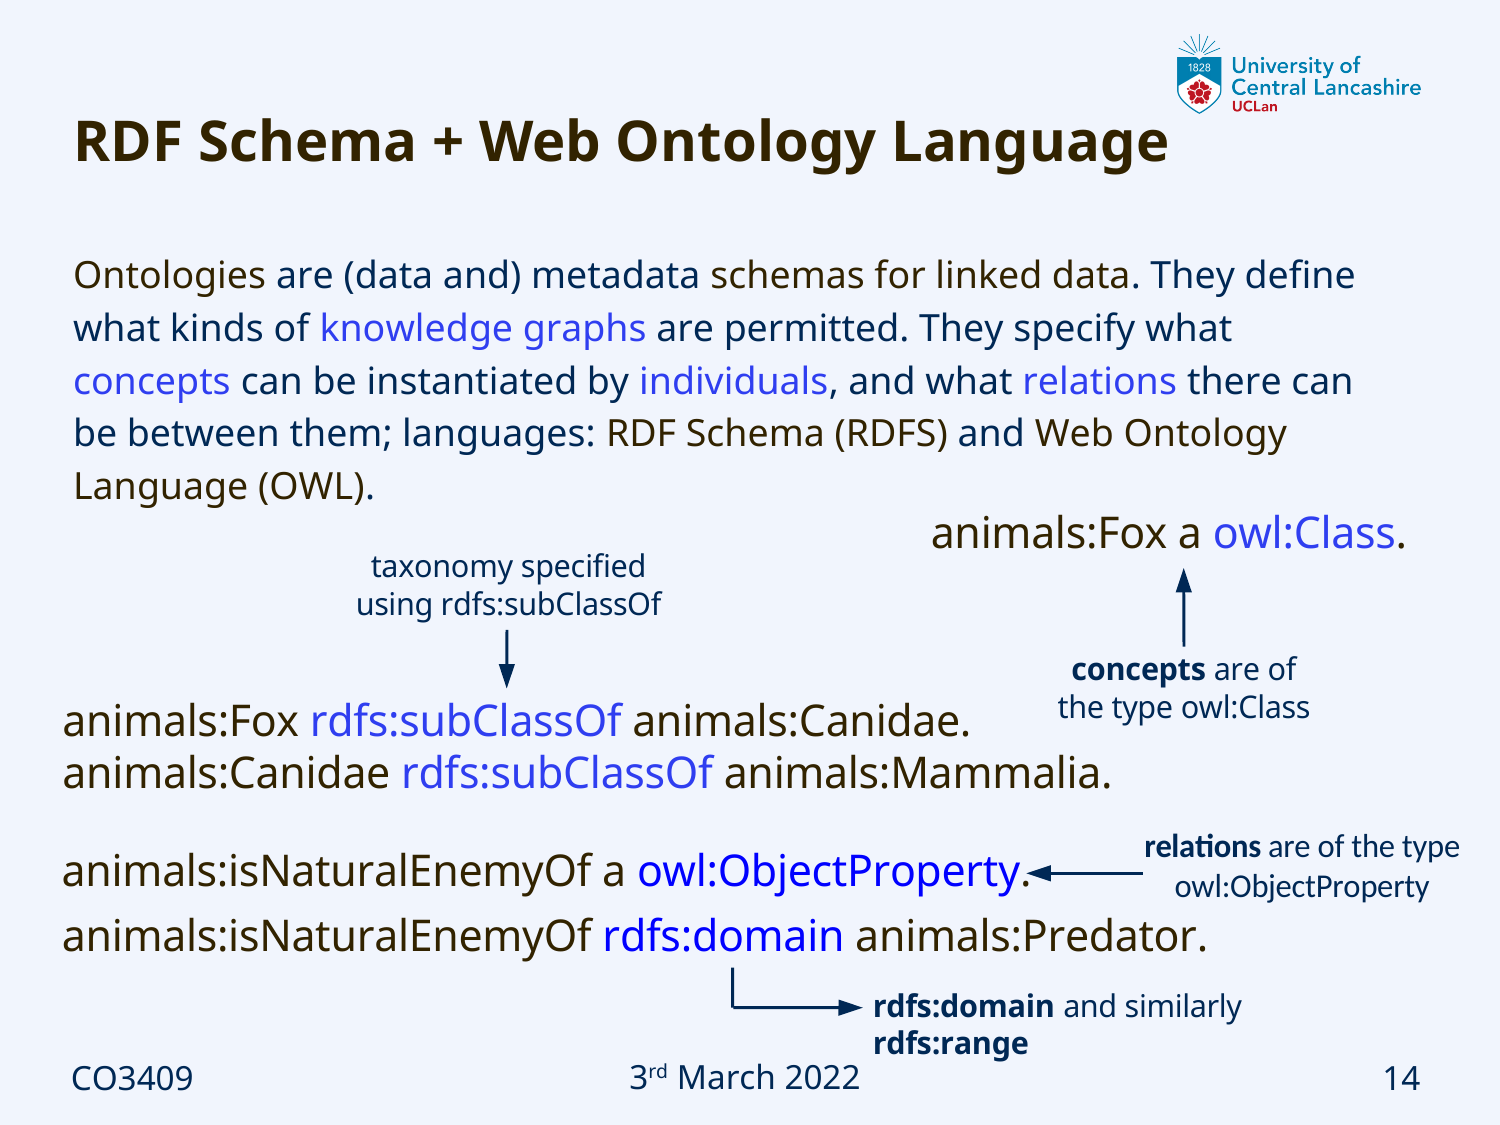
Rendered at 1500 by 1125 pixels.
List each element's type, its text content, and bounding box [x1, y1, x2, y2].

title RDF Schema + Web Ontology Language [58, 93, 1475, 186]
text_box animals:isNaturalEnemyOf rdfs:domain animals:Predator. [47, 900, 1302, 976]
picture [1177, 34, 1421, 93]
text_box rdfs:domain and similarly rdfs:range [858, 978, 1396, 1035]
text_box Ontologies are (data and) metadata schemas for linked data. They define what kinds of knowledge graphs are permitted. They specify what concepts can be instantiated by individuals, and what relations there can be between them; languages: RDF Schema (RDFS) and Web Ontology Language (OWL). [58, 236, 1414, 477]
text_box concepts are of the type owl:Class [1041, 642, 1327, 737]
text_box animals:Fox rdfs:subClassOf animals:Canidae. animals:Canidae rdfs:subClassOf animals:Mammalia. [47, 685, 1132, 821]
text_box taxonomy specified using rdfs:subClassOf [334, 538, 683, 629]
text_box animals:isNaturalEnemyOf a owl:ObjectProperty. [46, 835, 1056, 911]
text_box relations are of the type owl:ObjectProperty [1126, 817, 1479, 912]
text_box animals:Fox a owl:Class. [898, 496, 1439, 572]
